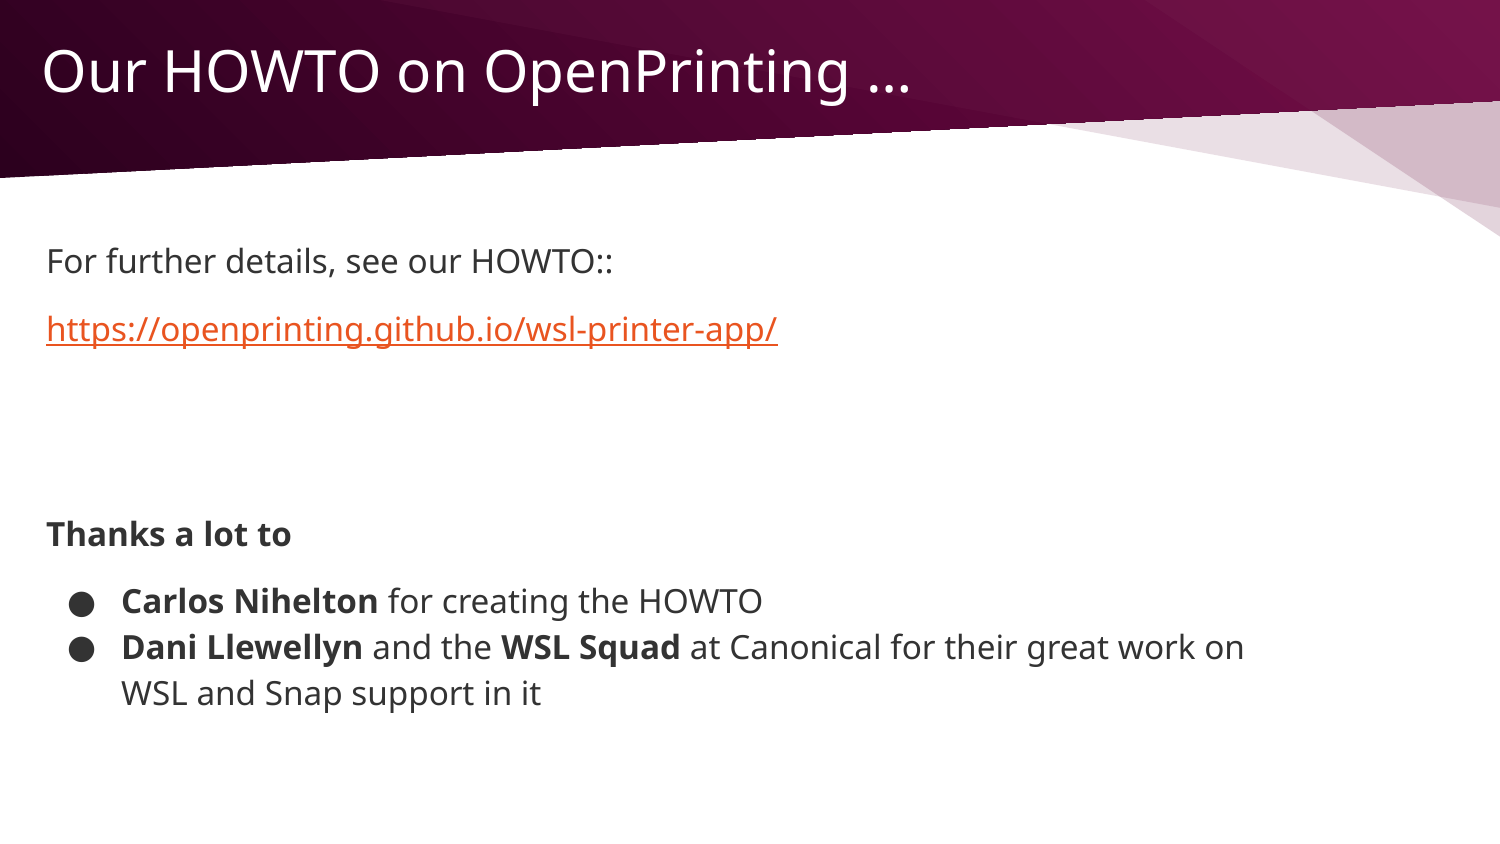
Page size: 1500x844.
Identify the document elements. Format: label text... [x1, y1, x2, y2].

title Our HOWTO on OpenPrinting … [41, 5, 1336, 134]
list For further details, see our HOWTO:: https://openprinting.github.io/wsl-printer-app/ Thanks a lot to Carlos Nihelton for creating the HOWTO Dani Llewellyn and the WSL Squad at Canonical for their great work on WSL and Snap support in it [35, 229, 1324, 789]
